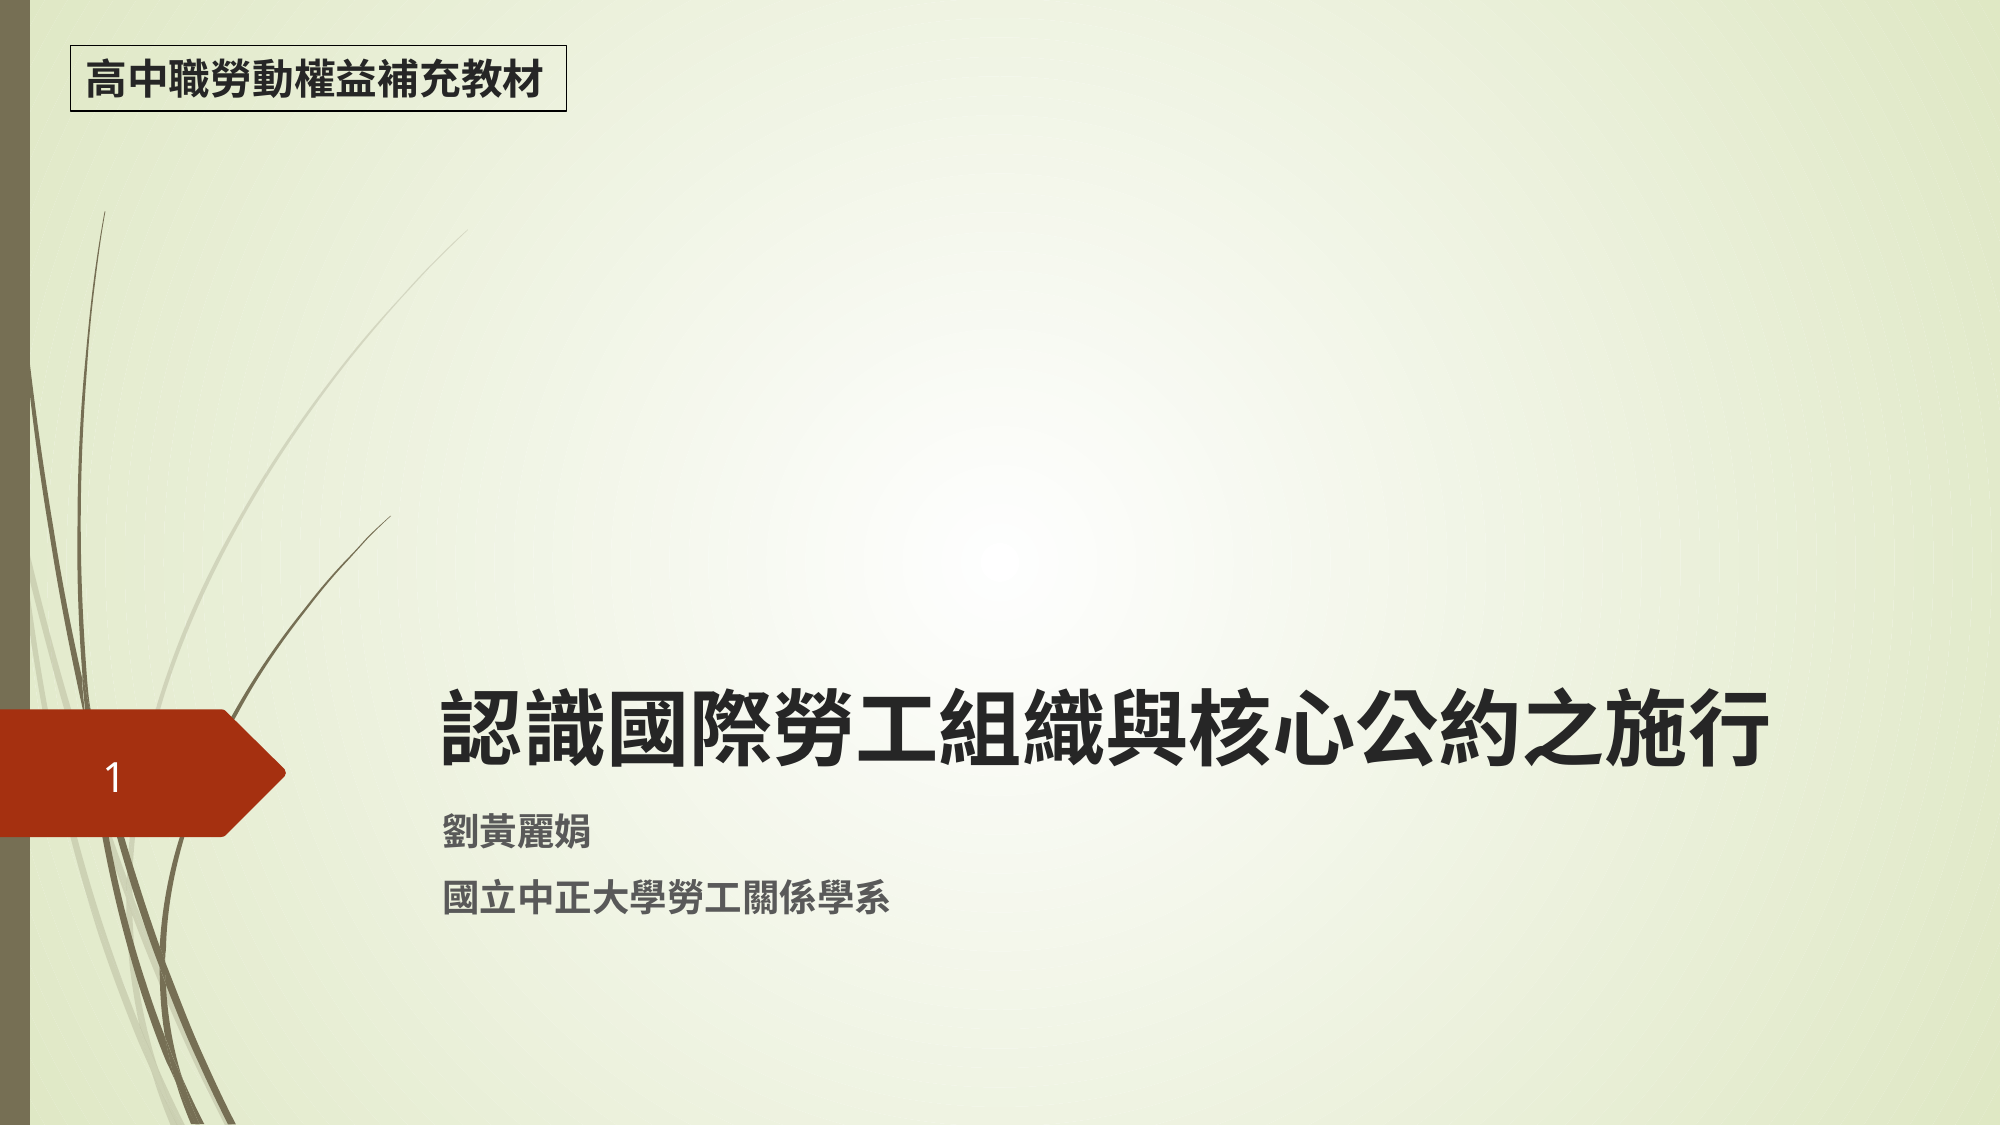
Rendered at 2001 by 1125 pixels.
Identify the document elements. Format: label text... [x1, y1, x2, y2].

text_box 高中職勞動權益補充教材 [70, 45, 567, 112]
text_box 1 [87, 743, 216, 803]
title 認識國際勞工組織與核心公約之施行 [424, 662, 1888, 784]
subtitle 劉黃麗娟 國立中正大學勞工關係學系 [427, 800, 1888, 969]
